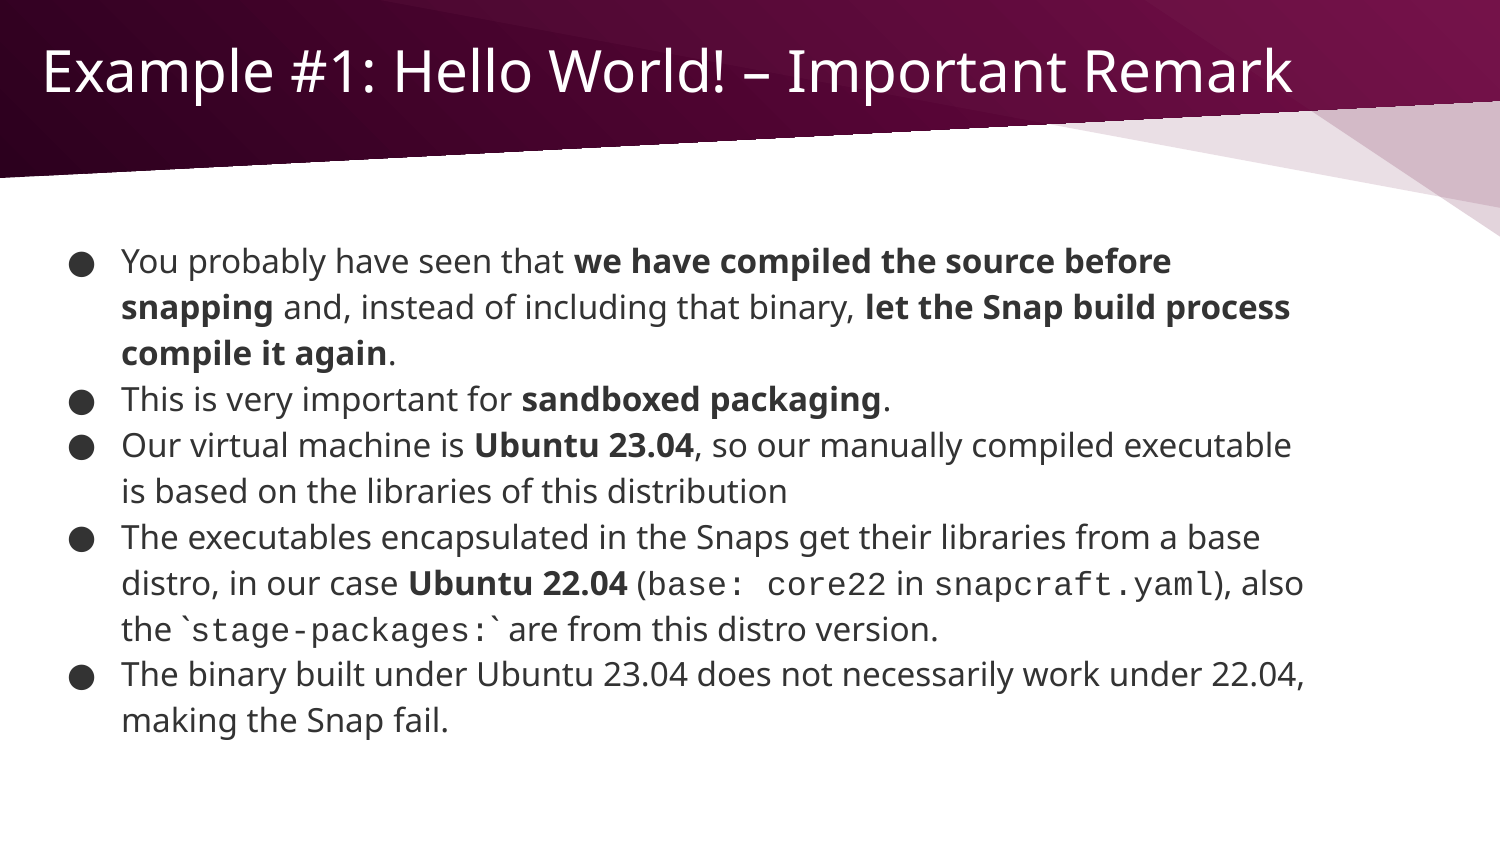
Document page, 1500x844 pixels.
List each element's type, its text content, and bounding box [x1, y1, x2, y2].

title Example #1: Hello World! – Important Remark [41, 5, 1336, 134]
list You probably have seen that we have compiled the source before snapping and, instead of including that binary, let the Snap build process compile it again. This is very important for sandboxed packaging. Our virtual machine is Ubuntu 23.04, so our manually compiled executable is based on the libraries of this distribution The executables encapsulated in the Snaps get their libraries from a base distro, in our case Ubuntu 22.04 (base: core22 in snapcraft.yaml), also the `stage-packages:` are from this distro version. The binary built under Ubuntu 23.04 does not necessarily work under 22.04, making the Snap fail. [35, 229, 1324, 789]
